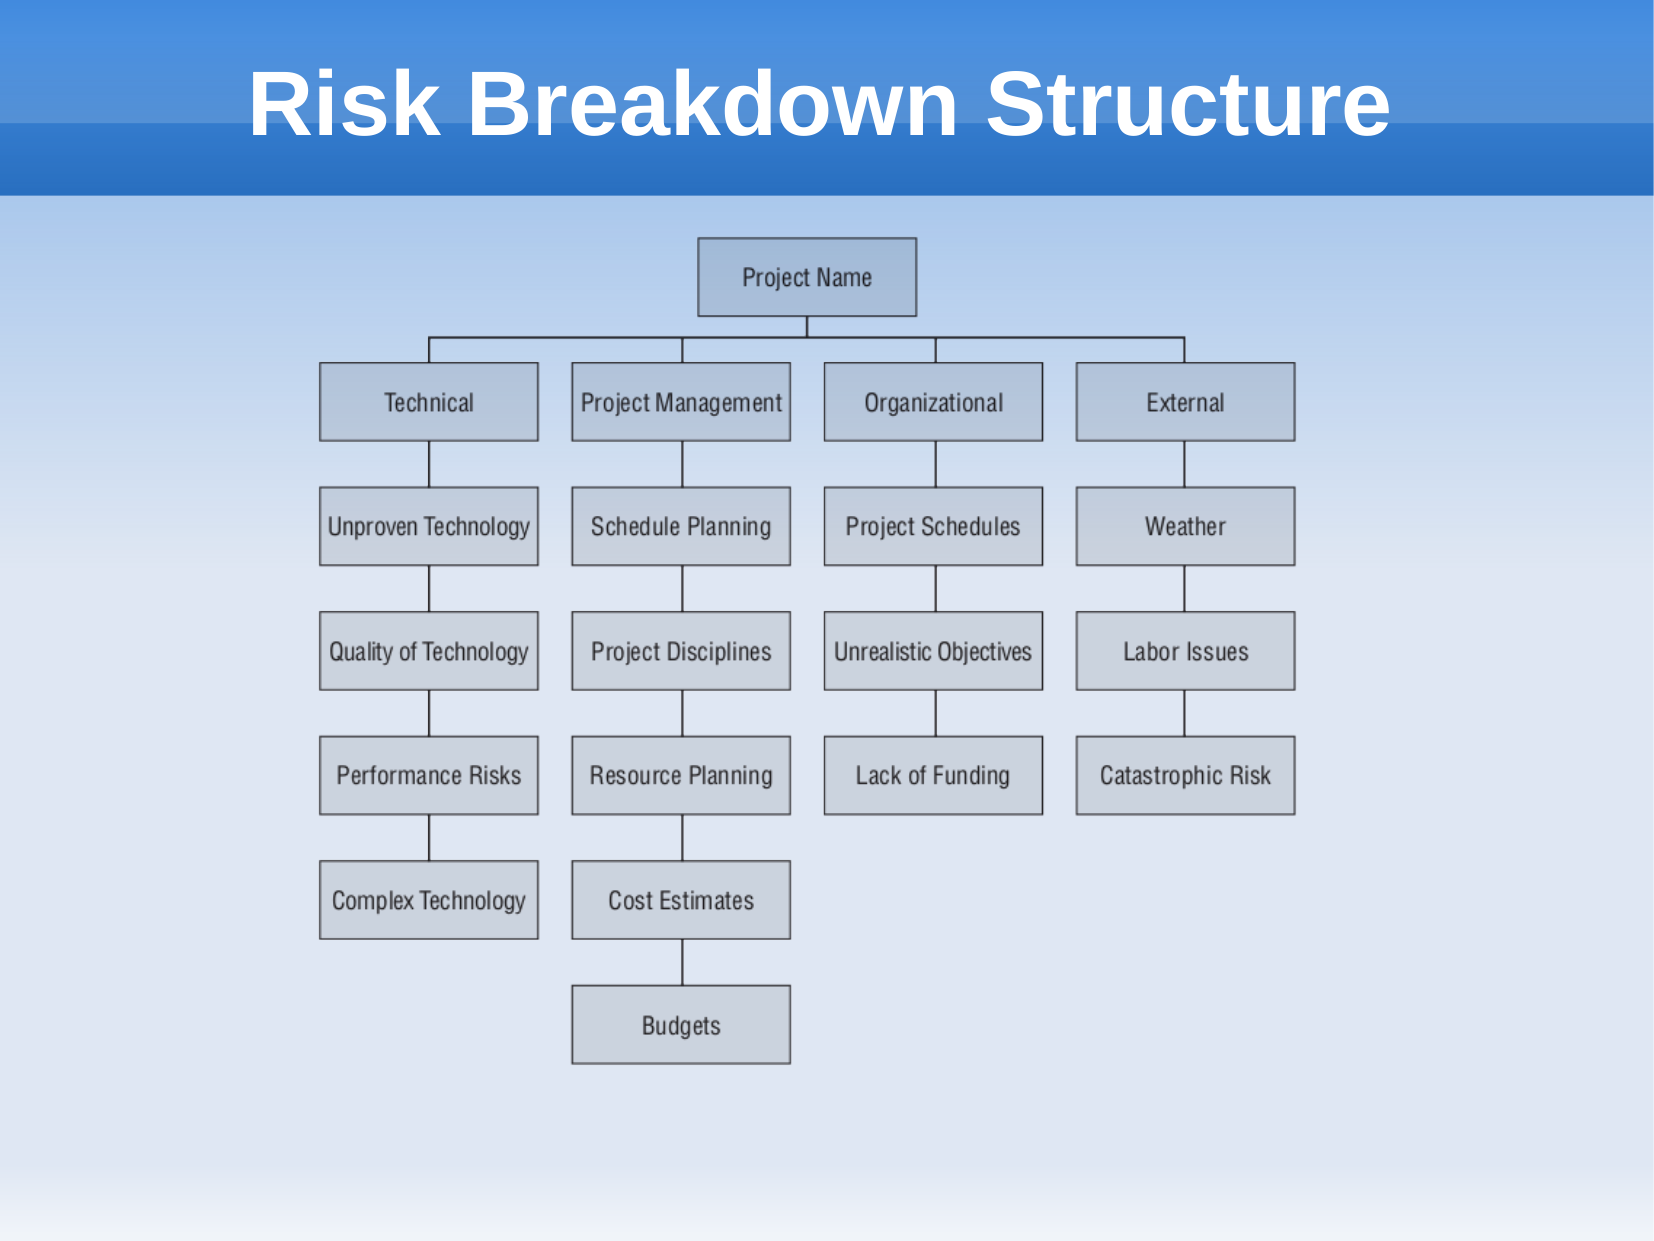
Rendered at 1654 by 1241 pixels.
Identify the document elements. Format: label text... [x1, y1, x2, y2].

title Risk Breakdown Structure [76, 0, 1565, 208]
picture [0, 0, 1654, 1241]
